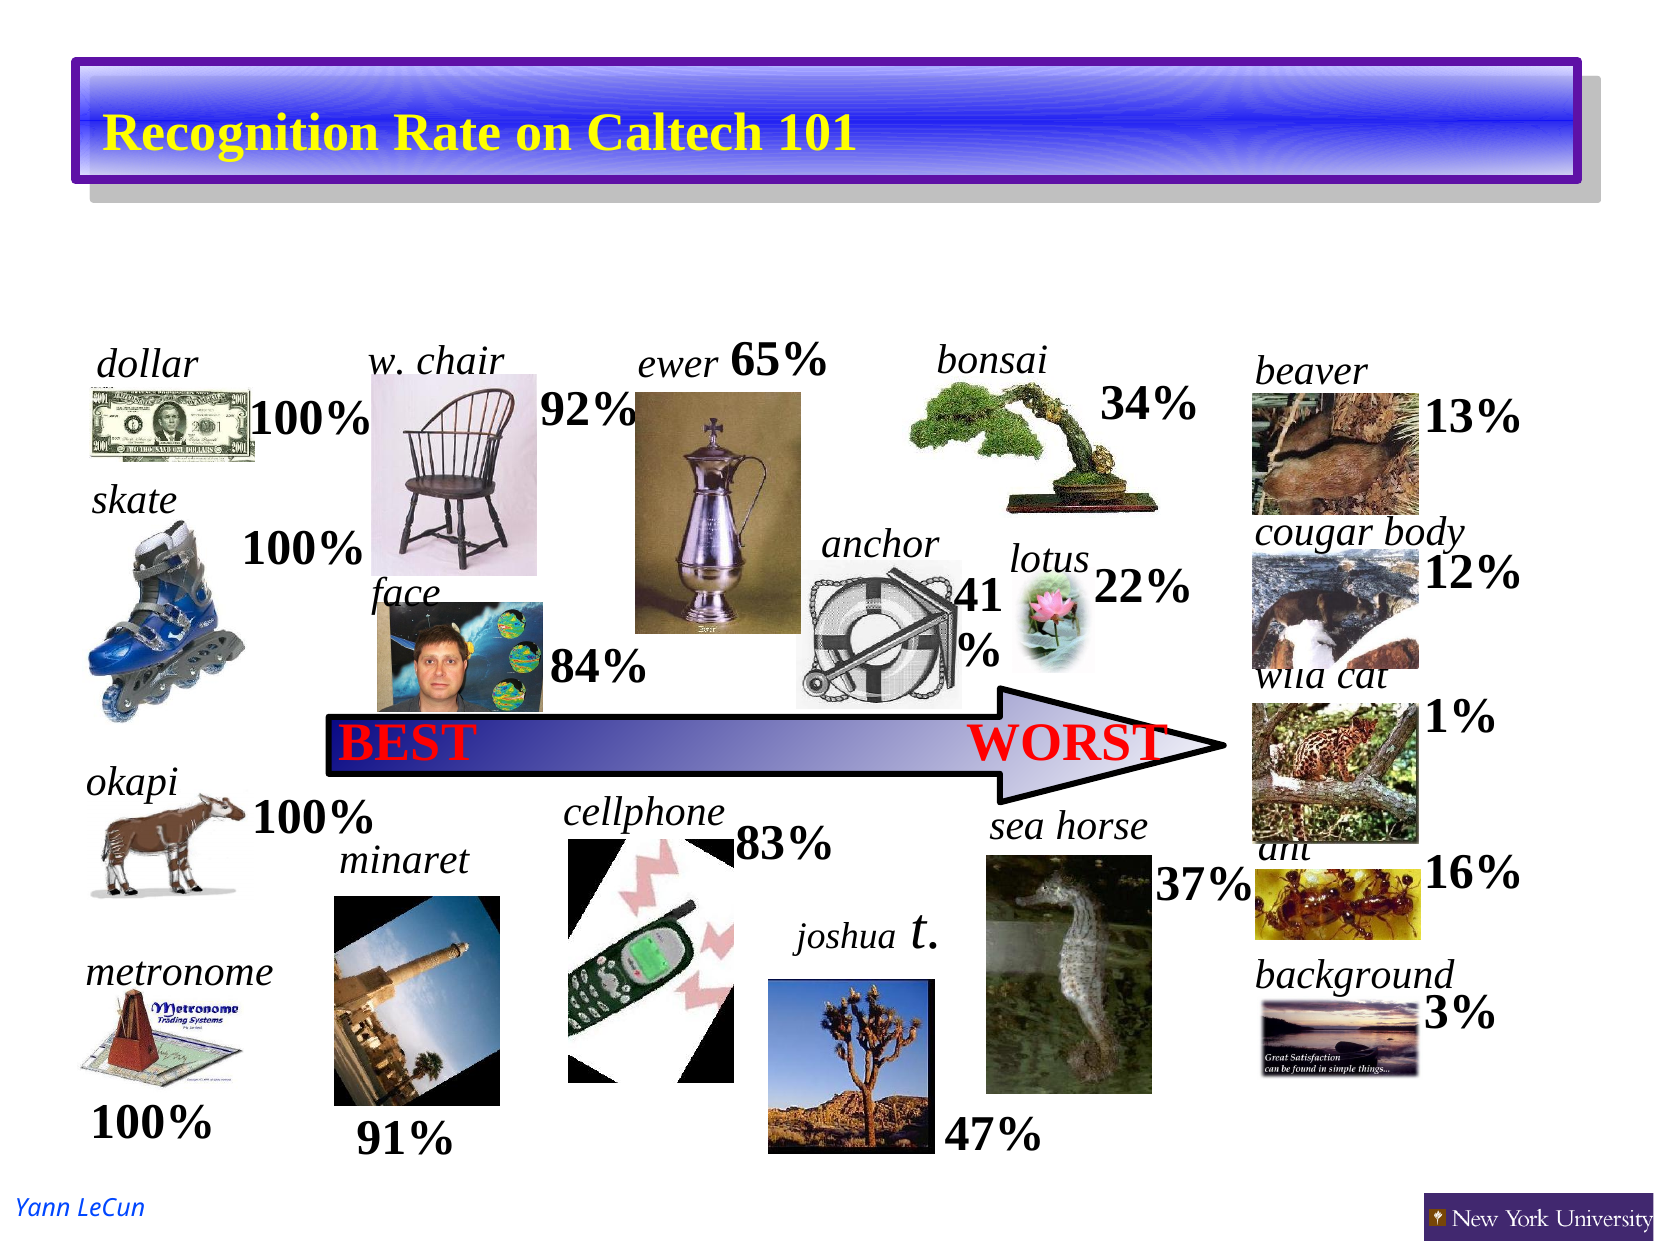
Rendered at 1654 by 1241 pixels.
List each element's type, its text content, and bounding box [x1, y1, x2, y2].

text_box 12% [1423, 544, 1573, 620]
picture [986, 855, 1152, 1094]
text_box 100% [90, 1093, 221, 1169]
text_box [599, 716, 966, 774]
text_box cougar body [1254, 508, 1499, 568]
text_box 1% [1423, 687, 1506, 763]
picture [768, 979, 935, 1154]
text_box WORST [966, 712, 1227, 794]
picture [1252, 393, 1419, 515]
text_box sea horse [989, 802, 1166, 914]
text_box ant [1257, 844, 1333, 882]
picture [568, 899, 734, 1083]
text_box 3% [1423, 983, 1570, 1060]
picture [334, 896, 500, 1106]
picture [1252, 703, 1419, 844]
text_box w. chair [367, 336, 515, 449]
text_box 100% [254, 788, 382, 865]
text_box 100% [248, 389, 379, 466]
picture [377, 628, 543, 712]
text_box 83% [735, 815, 892, 891]
text_box anchor [820, 520, 997, 579]
picture [82, 513, 248, 725]
text_box [1035, 697, 1093, 712]
text_box 92% [540, 380, 637, 457]
text_box okapi [85, 758, 298, 817]
text_box 22% [1093, 558, 1219, 634]
text_box cellphone [563, 787, 739, 899]
picture [87, 817, 254, 900]
picture [89, 387, 248, 462]
text_box 16% [1423, 843, 1570, 920]
text_box [999, 794, 1033, 802]
text_box bonsai [936, 336, 1113, 396]
text_box face [370, 568, 547, 628]
text_box lotus [1008, 535, 1185, 595]
text_box BEST [338, 712, 599, 794]
picture [1257, 1063, 1423, 1080]
picture [635, 392, 953, 709]
text_box 13% [1423, 388, 1563, 464]
picture [77, 982, 244, 1093]
picture [1035, 595, 1095, 673]
picture [1255, 869, 1421, 940]
text_box 34% [1100, 374, 1219, 451]
text_box 100% [241, 519, 372, 595]
picture [1252, 549, 1419, 669]
picture [371, 374, 537, 568]
text_box 84% [549, 637, 691, 714]
text_box 37% [1155, 855, 1294, 932]
text_box skate [91, 475, 268, 535]
text_box beaver [1254, 347, 1401, 407]
picture [1424, 1193, 1654, 1241]
text_box 65% [730, 331, 845, 407]
text_box 47% [944, 1105, 1089, 1182]
text_box background [1254, 951, 1473, 1063]
text_box wild cat [1254, 669, 1415, 711]
text_box dollar [96, 339, 273, 399]
text_box minaret [339, 836, 486, 896]
text_box ewer [637, 340, 730, 400]
text_box 91% [356, 1109, 545, 1185]
text_box joshua t. [796, 896, 943, 1008]
text_box [328, 716, 338, 774]
text_box metronome [85, 947, 297, 1007]
text_box 41% [953, 566, 1035, 717]
picture [902, 376, 1161, 518]
title Recognition Rate on Caltech 101 [75, 61, 1578, 180]
